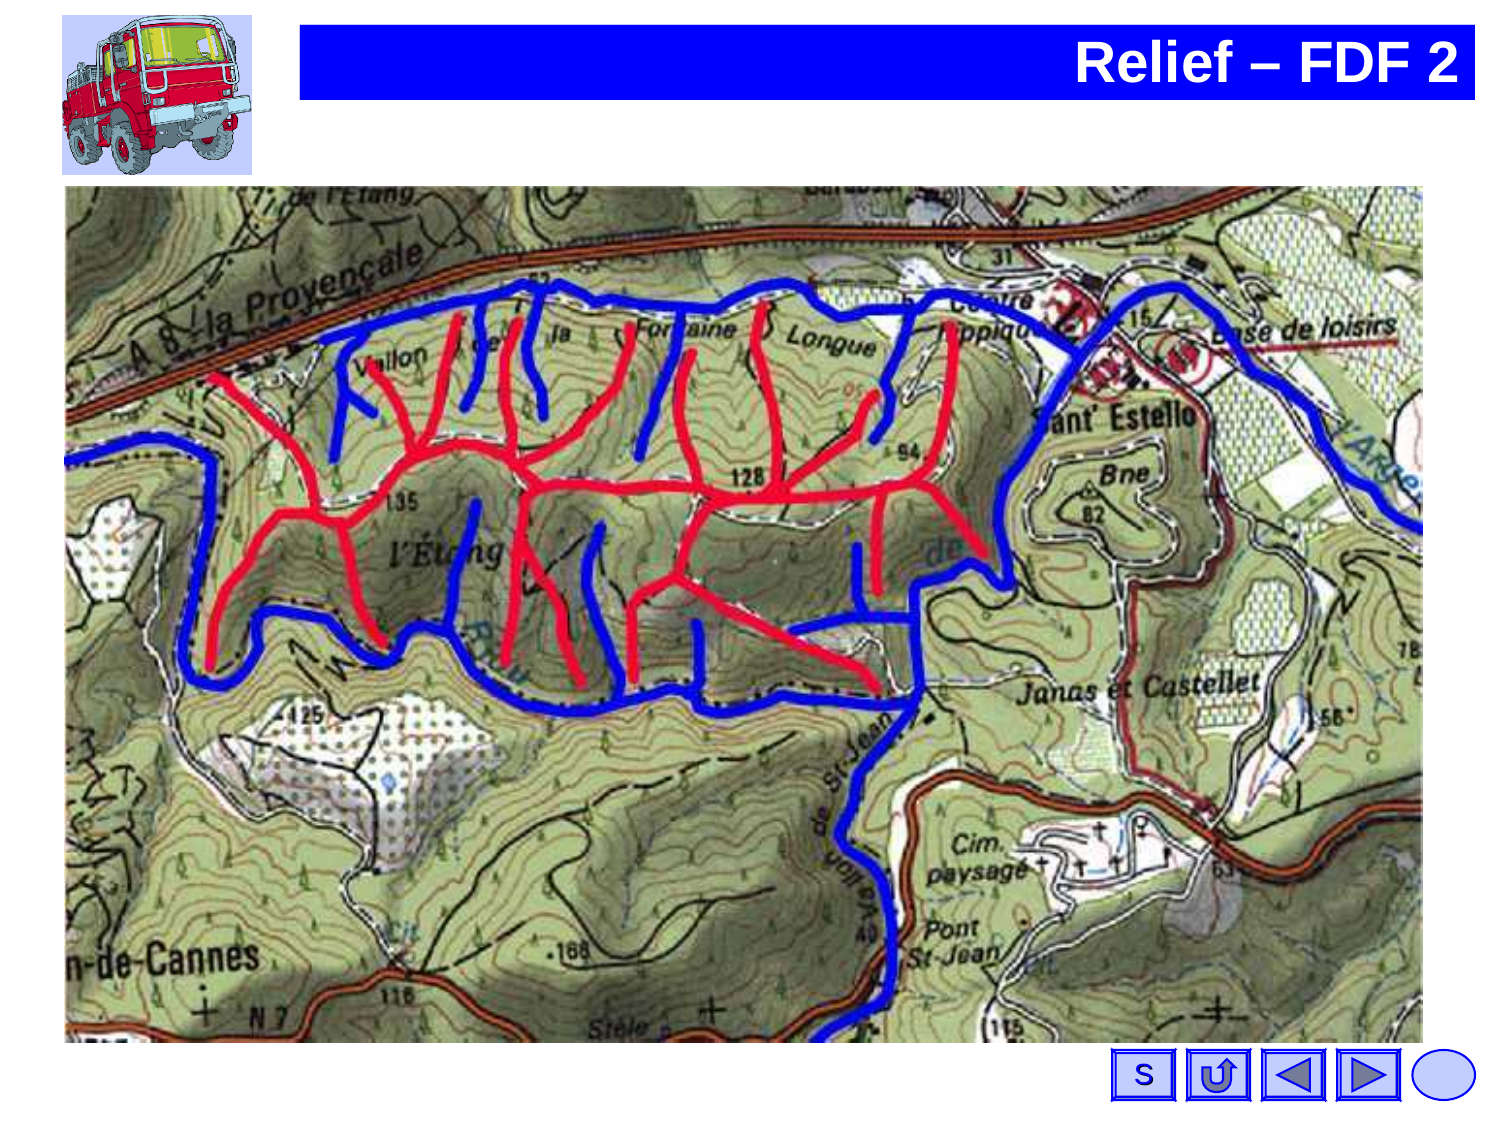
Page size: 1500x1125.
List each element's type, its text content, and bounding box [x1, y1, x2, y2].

text_box [1412, 1049, 1476, 1101]
picture [64, 186, 1423, 1043]
text_box Relief – FDF 2 [299, 24, 1475, 100]
